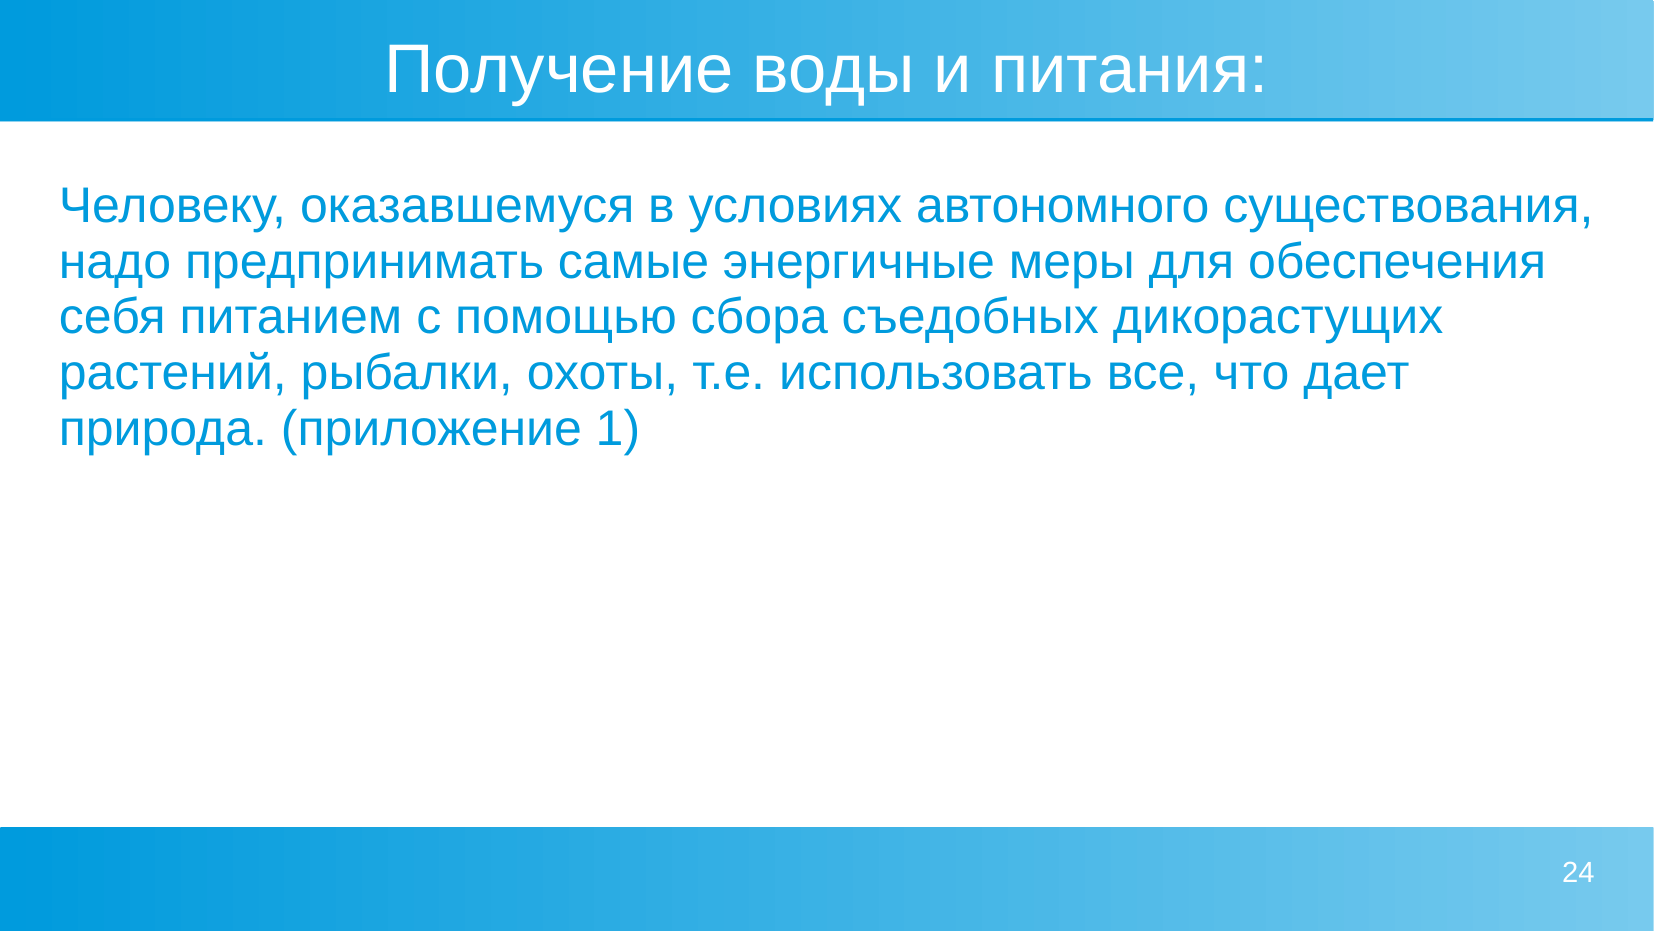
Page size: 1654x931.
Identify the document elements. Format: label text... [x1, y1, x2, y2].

title Получение воды и питания: [59, 29, 1595, 108]
list Человеку, оказавшемуся в условиях автономного существования, надо предпринимать самые энергичные меры для обеспечения себя питанием с помощью сбора съедобных дикорастущих растений, рыбалки, охоты, т.е. использовать все, что дает природа. (приложение 1) [59, 177, 1595, 768]
